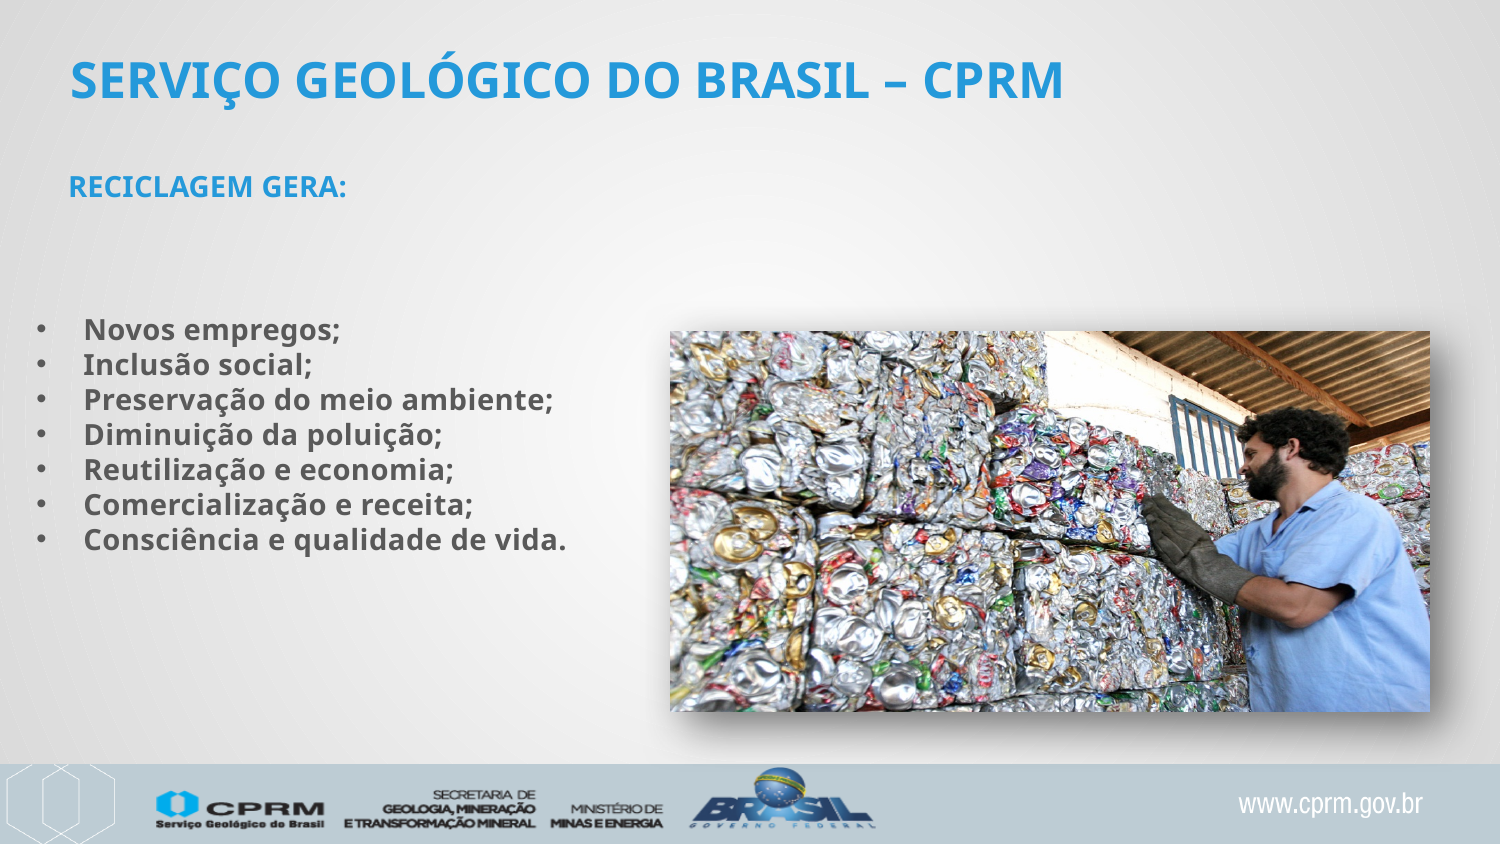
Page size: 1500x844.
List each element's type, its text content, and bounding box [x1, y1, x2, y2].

picture [670, 331, 1430, 712]
picture [0, 757, 1500, 844]
text_box Novos empregos; Inclusão social; Preservação do meio ambiente; Diminuição da poluição; Reutilização e economia; Comercialização e receita; Consciência e qualidade de vida. [21, 216, 648, 559]
text_box SERVIÇO GEOLÓGICO DO BRASIL – CPRM [56, 40, 1081, 116]
text_box RECICLAGEM GERA: [45, 153, 1145, 252]
